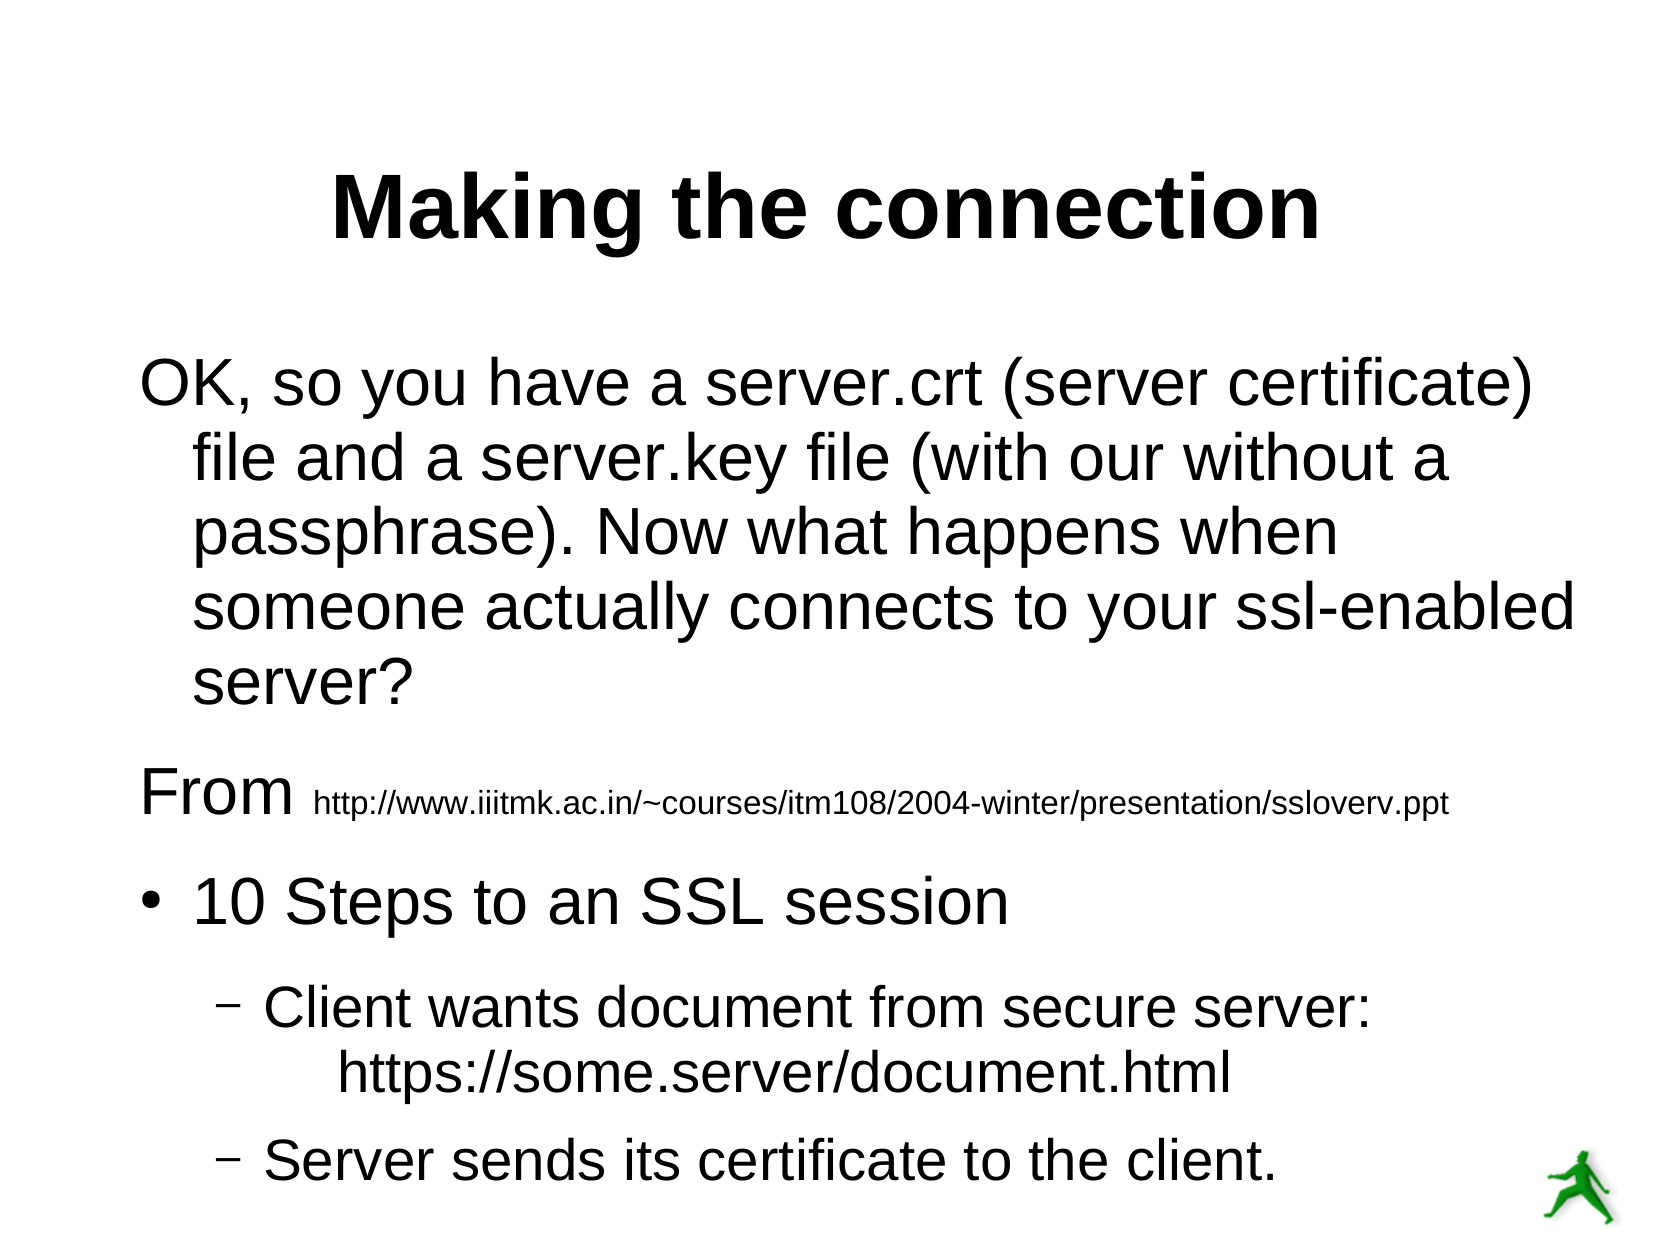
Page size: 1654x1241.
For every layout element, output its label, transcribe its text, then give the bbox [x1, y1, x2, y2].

title Making the connection [121, 102, 1534, 311]
list OK, so you have a server.crt (server certificate) file and a server.key file (with our without a passphrase). Now what happens when someone actually connects to your ssl-enabled server? From http://www.iiitmk.ac.in/~courses/itm108/2004-winter/presentation/ssloverv.ppt 10 Steps to an SSL session Client wants document from secure server: https://some.server/document.html Server sends its certificate to the client. [121, 344, 1582, 1211]
picture [1541, 1135, 1634, 1227]
